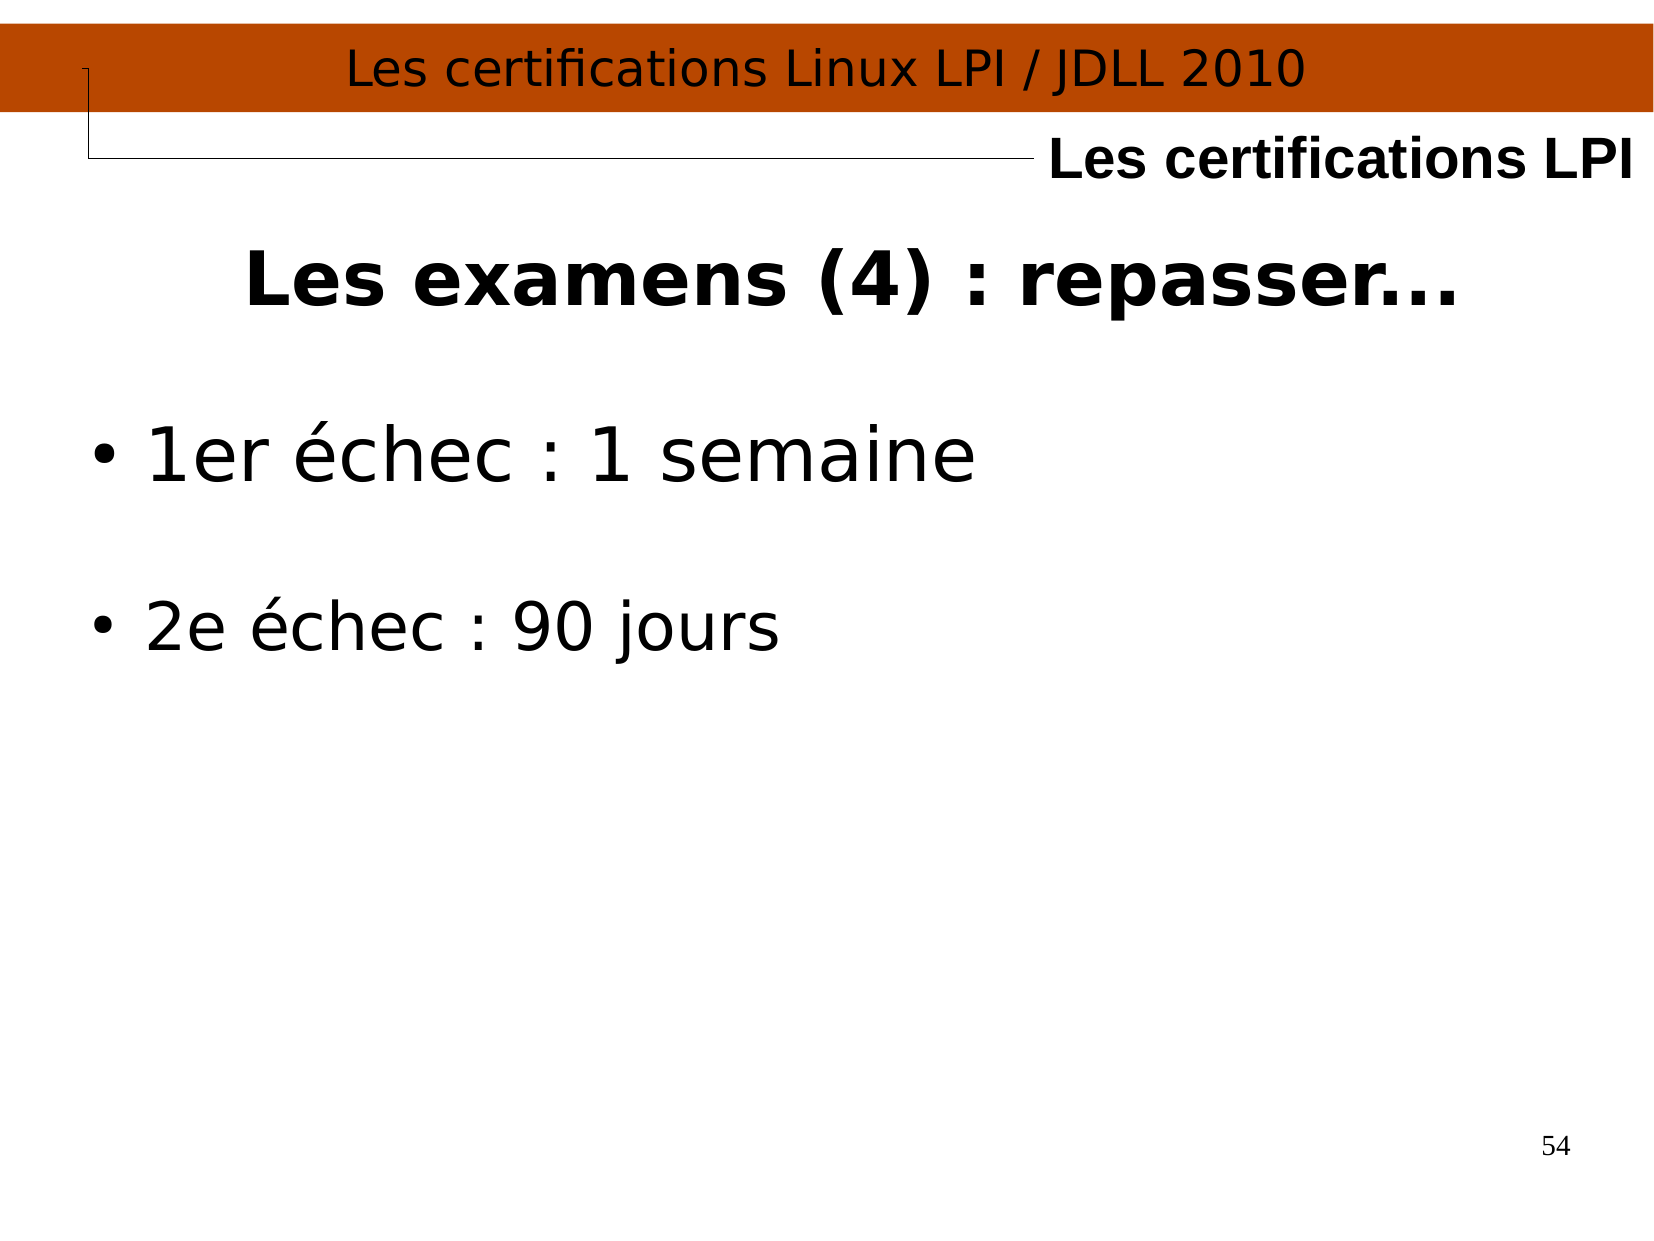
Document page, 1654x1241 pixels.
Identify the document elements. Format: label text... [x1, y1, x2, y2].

title Les certifications Linux LPI / JDLL 2010 [82, 39, 1571, 99]
text_box [0, 23, 1654, 113]
list Les examens (4) : repasser... 1er échec : 1 semaine 2e échec : 90 jours [73, 236, 1562, 1047]
text_box Les certifications LPI [1033, 118, 1654, 198]
